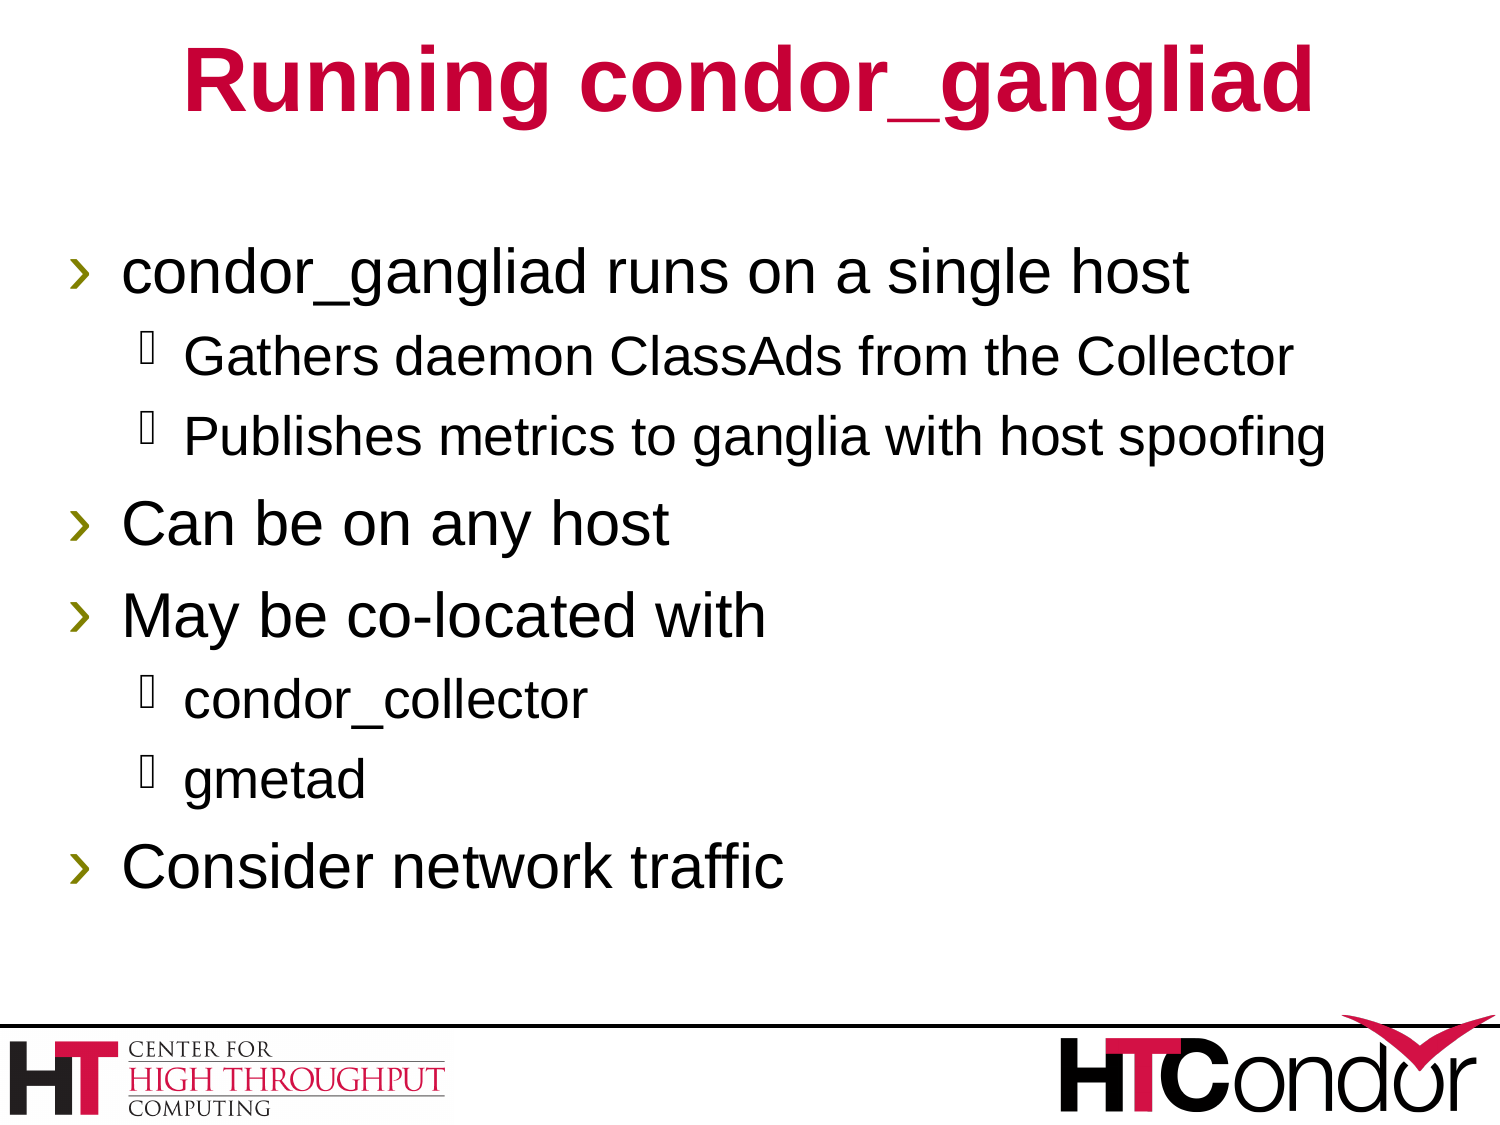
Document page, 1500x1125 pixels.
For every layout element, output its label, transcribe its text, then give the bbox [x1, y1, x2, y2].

title Running condor_gangliad [0, 0, 1500, 150]
picture [1055, 1014, 1500, 1119]
picture [0, 1029, 454, 1125]
list condor_gangliad runs on a single host Gathers daemon ClassAds from the Collector Publishes metrics to ganglia with host spoofing Can be on any host May be co-located with condor_collector gmetad Consider network traffic [52, 222, 1431, 916]
